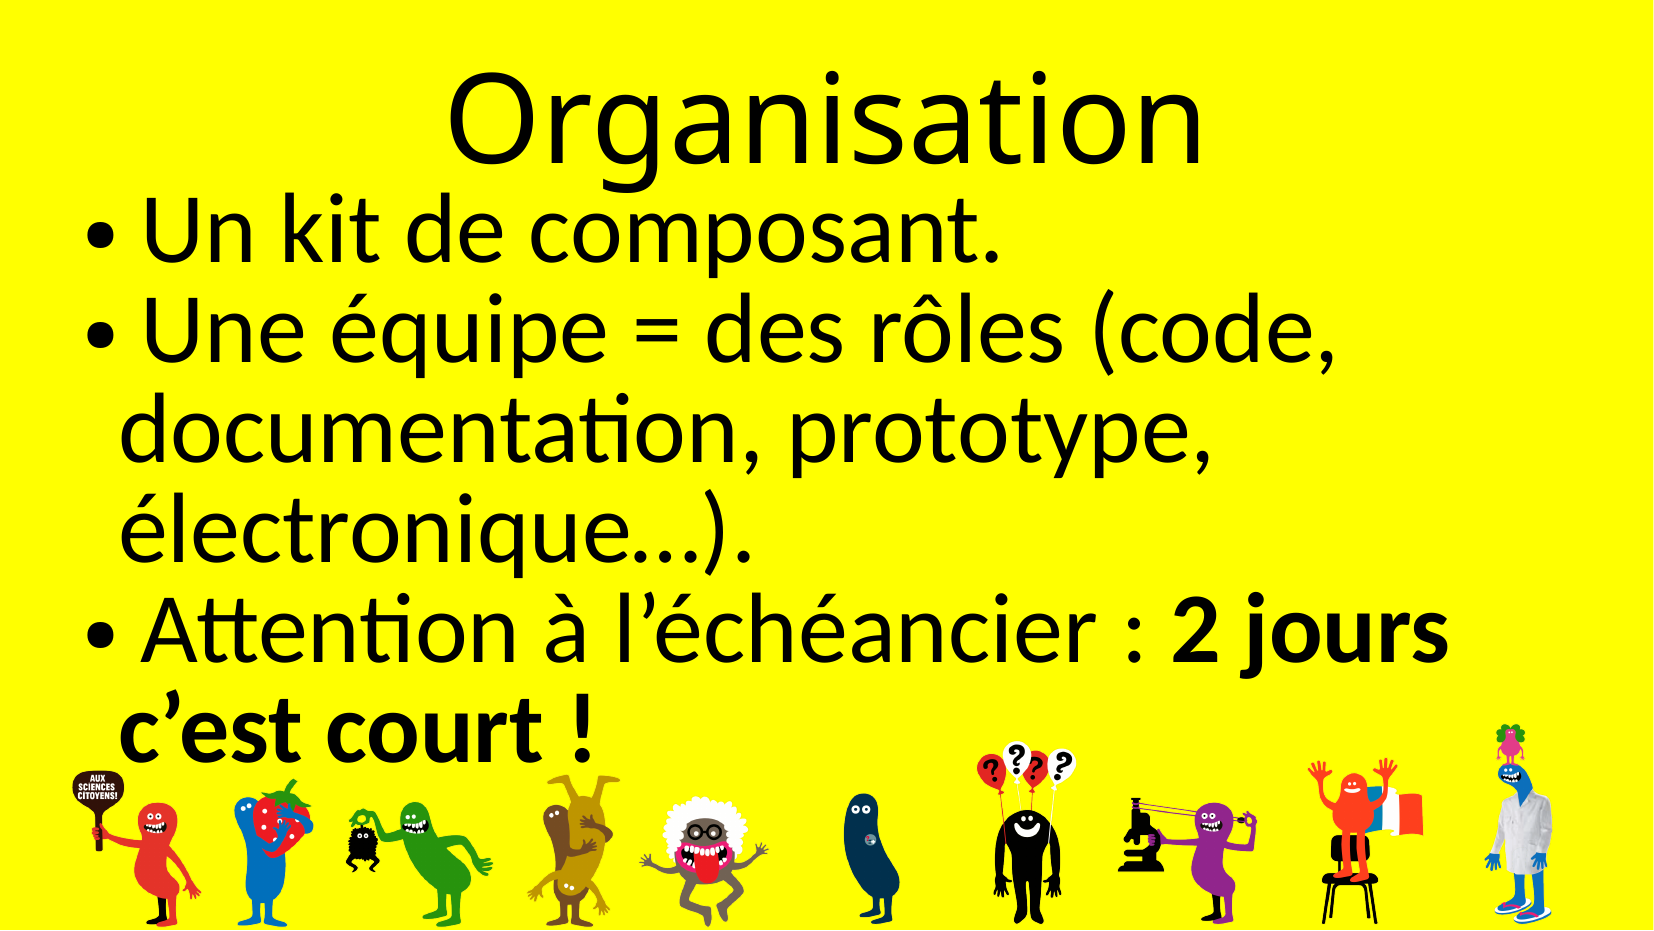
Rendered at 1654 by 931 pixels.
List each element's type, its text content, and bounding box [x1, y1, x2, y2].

picture [64, 765, 778, 931]
text_box Un kit de composant. Une équipe = des rôles (code, documentation, prototype, électronique…). Attention à l’échéancier : 2 jours c’est court ! [82, 187, 1571, 788]
picture [807, 721, 1589, 931]
title Organisation [82, 28, 1571, 187]
